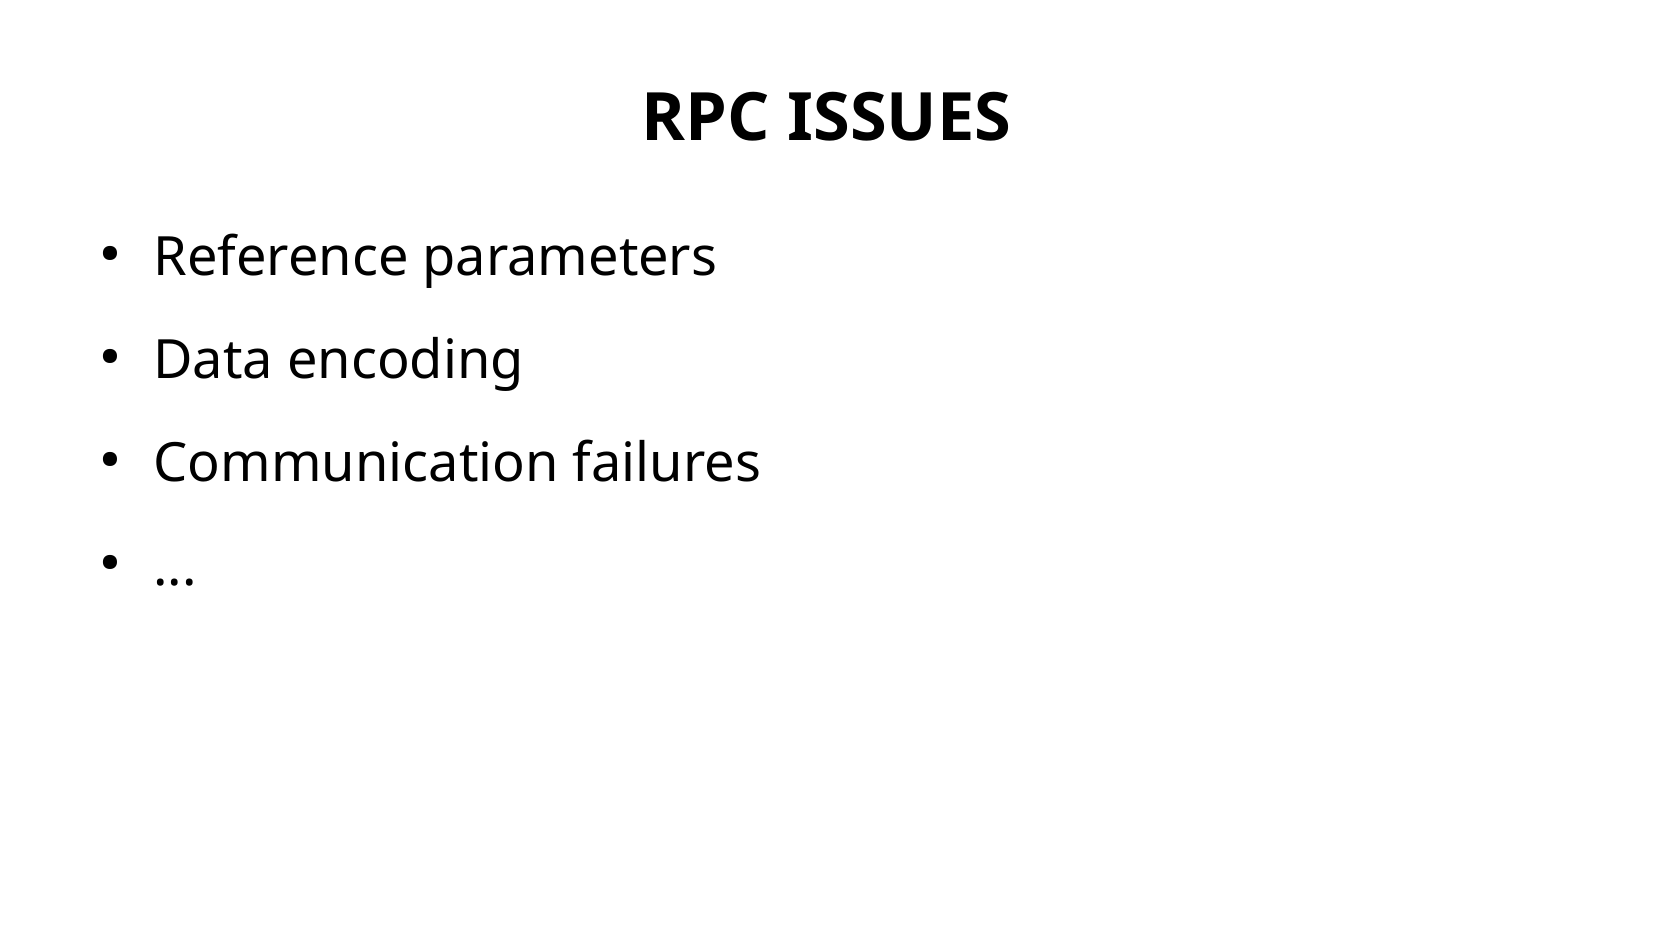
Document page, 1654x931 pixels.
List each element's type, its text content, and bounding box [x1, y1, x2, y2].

title RPC ISSUES [82, 36, 1571, 193]
list Reference parameters Data encoding Communication failures ... [82, 217, 1571, 757]
